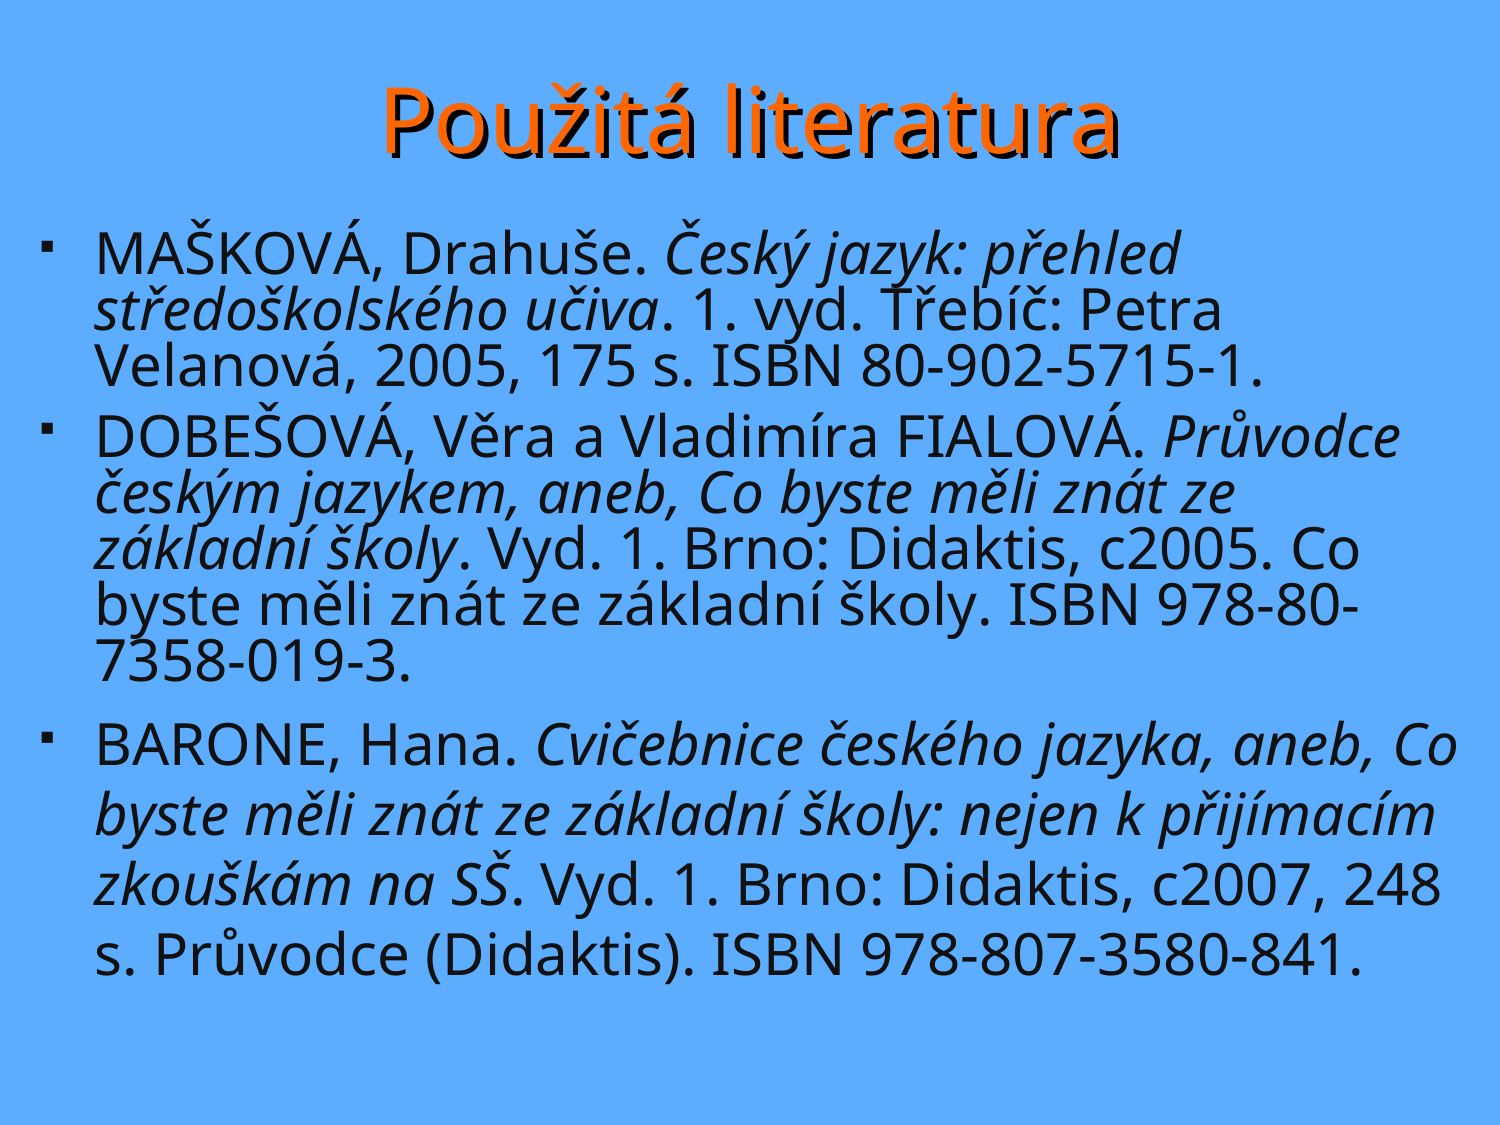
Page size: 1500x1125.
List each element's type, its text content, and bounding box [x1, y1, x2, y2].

list MAŠKOVÁ, Drahuše. Český jazyk: přehled středoškolského učiva. 1. vyd. Třebíč: Petra Velanová, 2005, 175 s. ISBN 80-902-5715-1. DOBEŠOVÁ, Věra a Vladimíra FIALOVÁ. Průvodce českým jazykem, aneb, Co byste měli znát ze základní školy. Vyd. 1. Brno: Didaktis, c2005. Co byste měli znát ze základní školy. ISBN 978-80-7358-019-3. BARONE, Hana. Cvičebnice českého jazyka, aneb, Co byste měli znát ze základní školy: nejen k přijímacím zkouškám na SŠ. Vyd. 1. Brno: Didaktis, c2007, 248 s. Průvodce (Didaktis). ISBN 978-807-3580-841. [23, 222, 1477, 1102]
title Použitá literatura [75, 35, 1426, 200]
